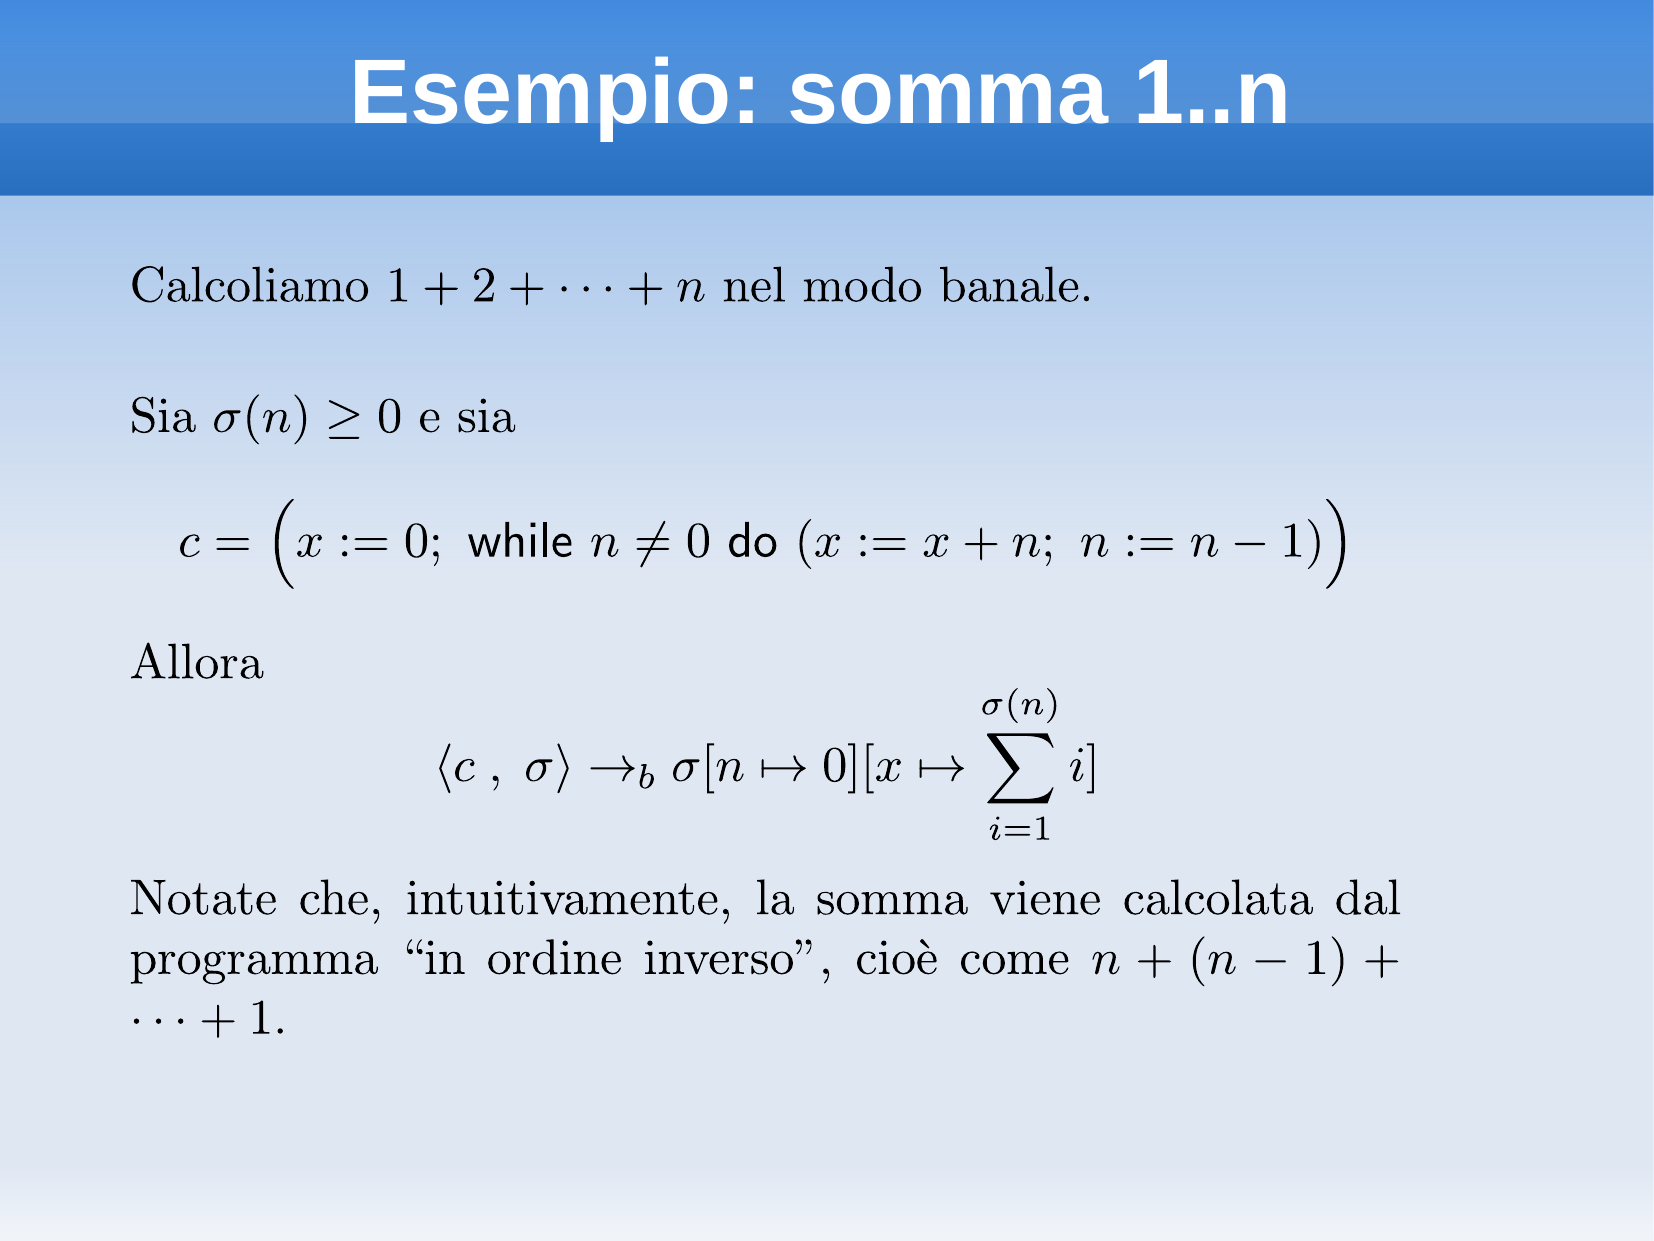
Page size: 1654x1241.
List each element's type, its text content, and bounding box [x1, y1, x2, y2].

picture [0, 0, 1654, 1241]
text_box [129, 266, 1402, 1038]
title Esempio: somma 1..n [76, 0, 1565, 188]
